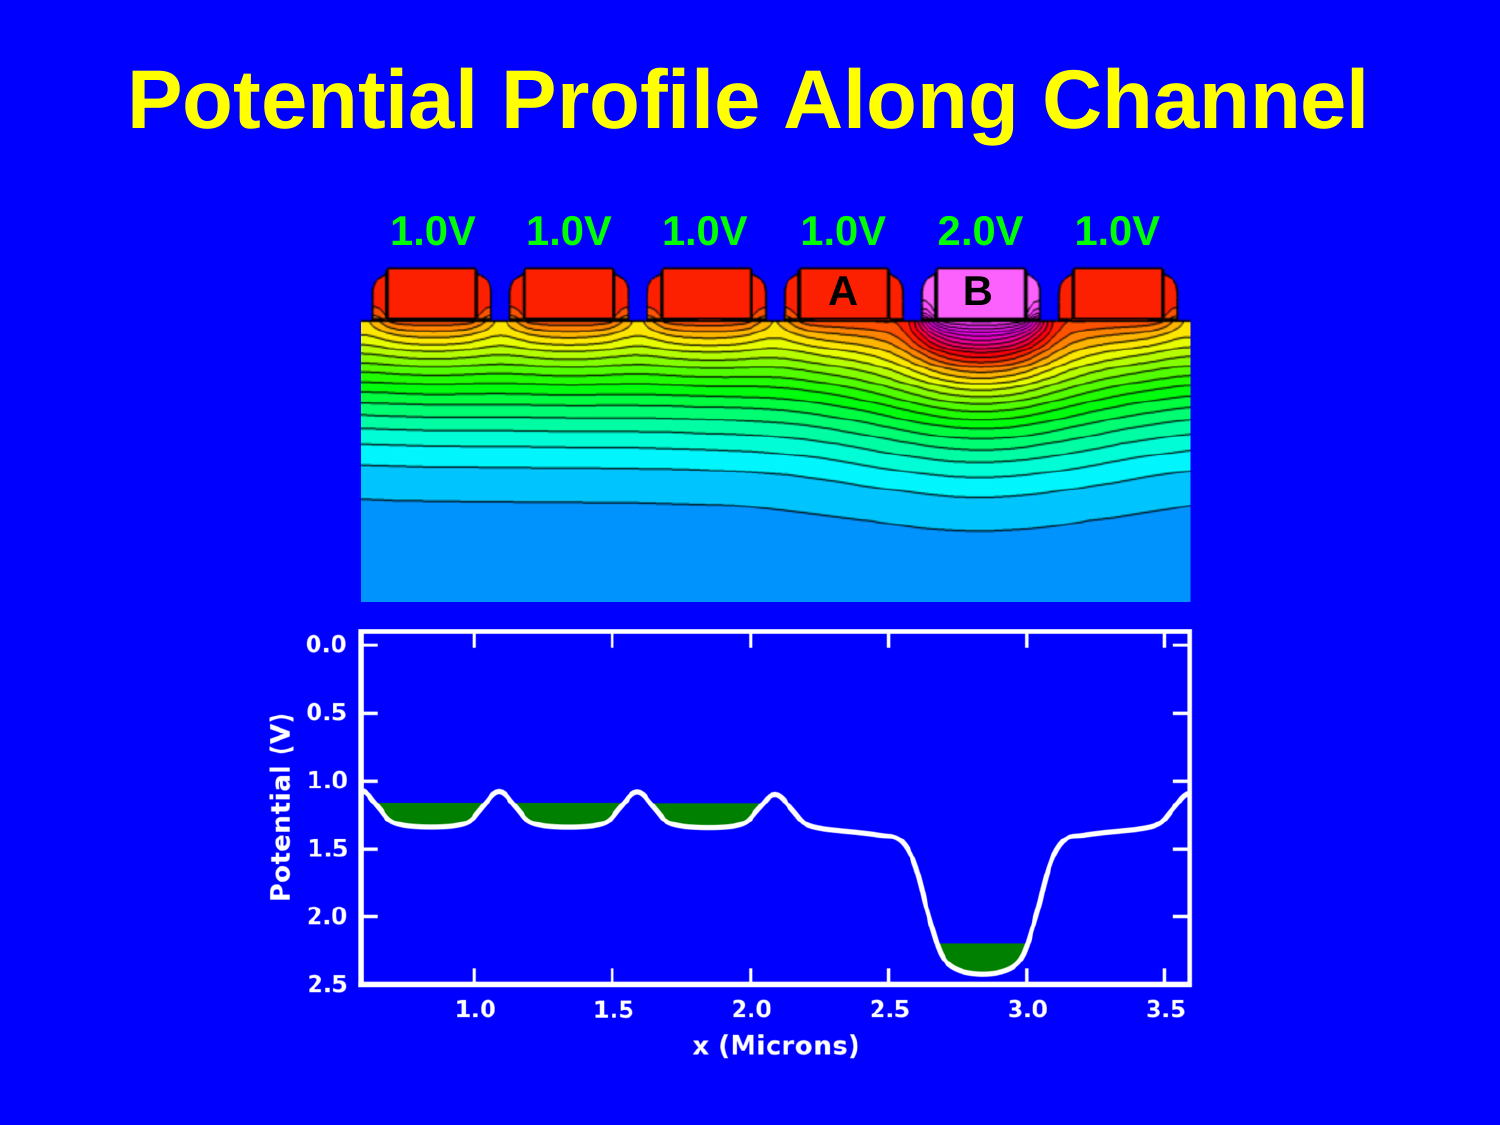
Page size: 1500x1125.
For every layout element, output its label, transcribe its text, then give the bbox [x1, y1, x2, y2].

text_box A [813, 262, 874, 322]
picture [262, 262, 1208, 1066]
text_box B [948, 259, 1009, 322]
text_box 1.0V [375, 199, 491, 262]
text_box 1.0V [1059, 199, 1176, 262]
text_box 2.0V [922, 199, 1039, 262]
text_box 1.0V [511, 199, 627, 262]
title Potential Profile Along Channel [112, 0, 1388, 208]
text_box 1.0V [785, 199, 902, 262]
text_box 1.0V [647, 199, 763, 262]
